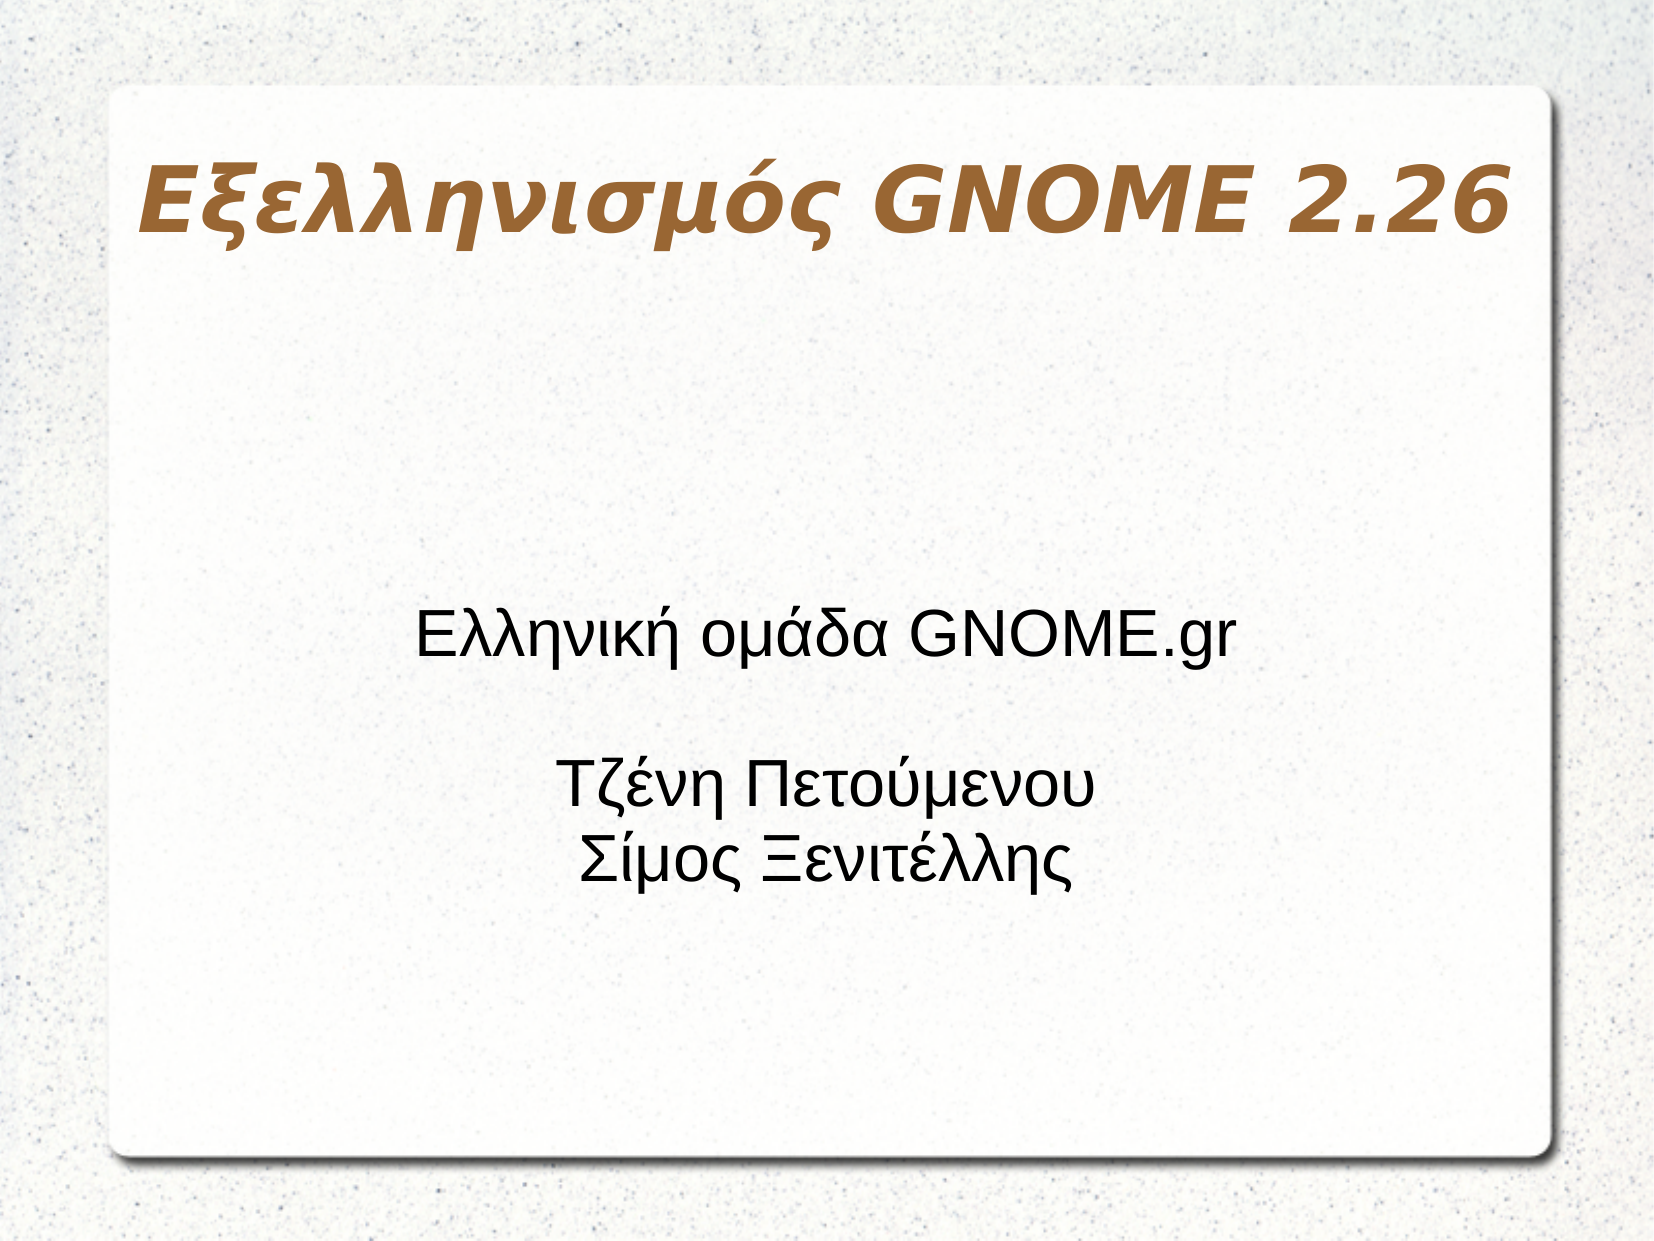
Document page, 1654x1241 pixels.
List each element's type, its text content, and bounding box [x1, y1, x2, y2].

picture [0, 0, 1654, 1241]
title Εξελληνισμός GNOME 2.26 [118, 96, 1536, 304]
subtitle Ελληνική ομάδα GNOME.gr Τζένη Πετούμενου Σίμος Ξενιτέλλης [147, 336, 1506, 1156]
